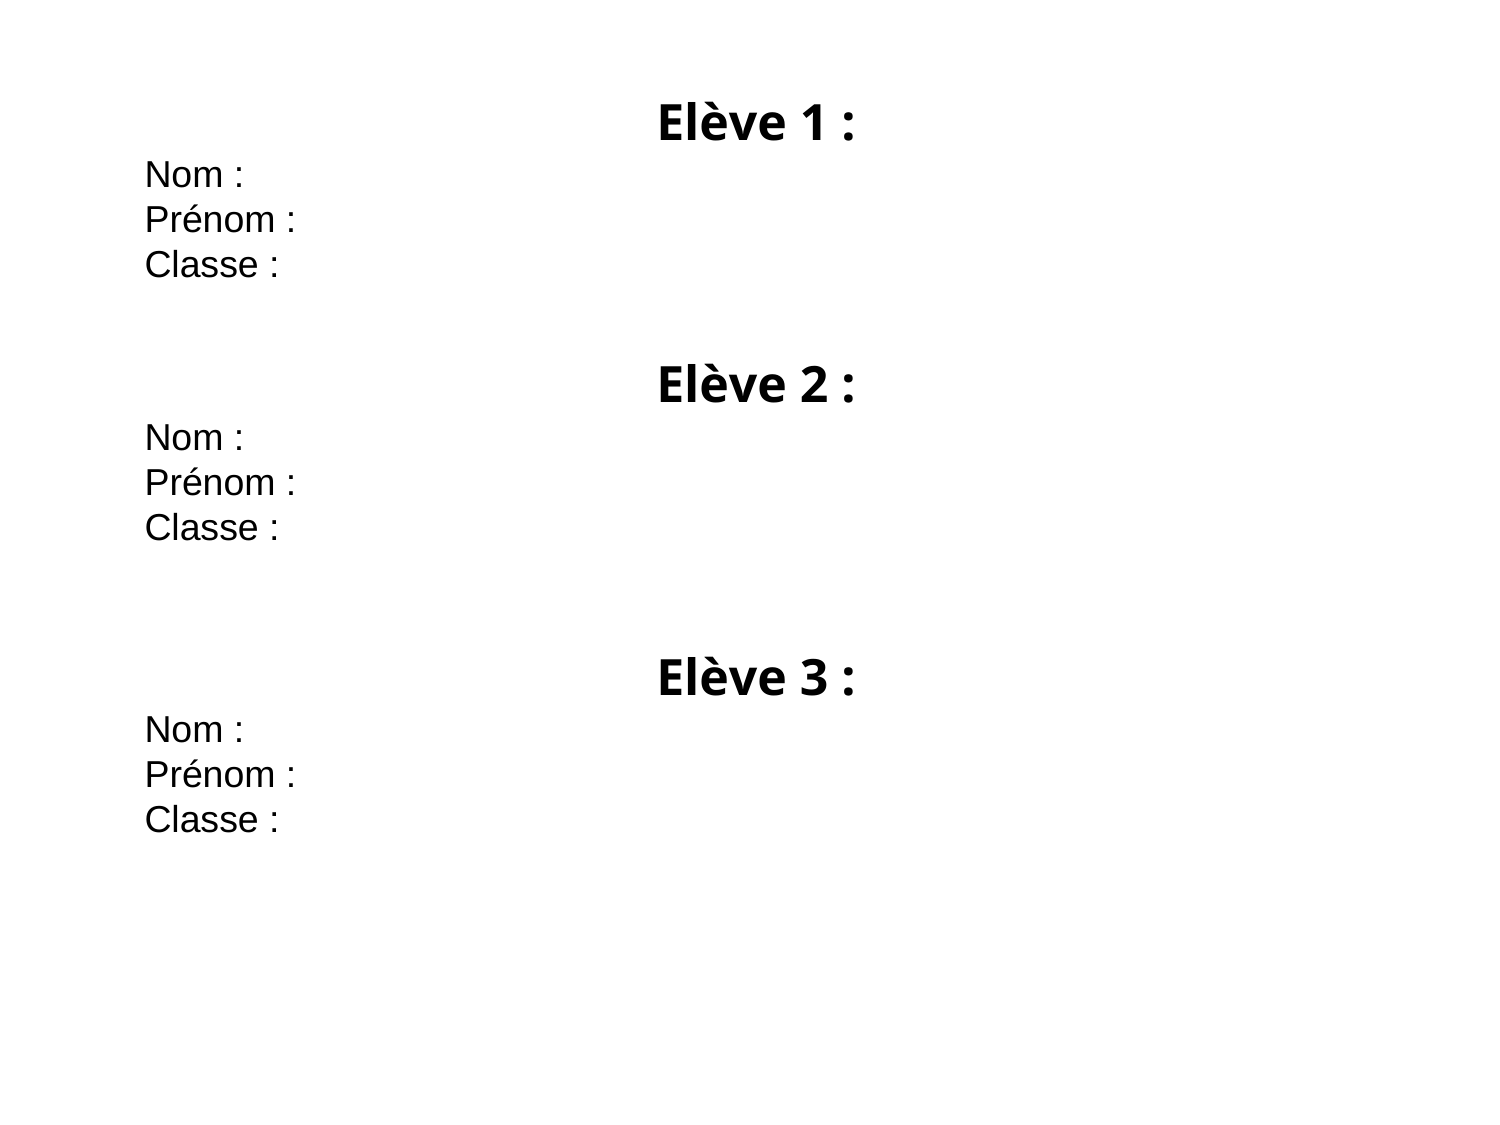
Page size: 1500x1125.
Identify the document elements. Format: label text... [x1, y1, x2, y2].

text_box Elève 3 : Nom : Prénom : Classe : [129, 637, 1382, 848]
text_box Elève 1 : Nom : Prénom : Classe : [129, 82, 1382, 293]
text_box Elève 2 : Nom : Prénom : Classe : [129, 345, 1382, 556]
